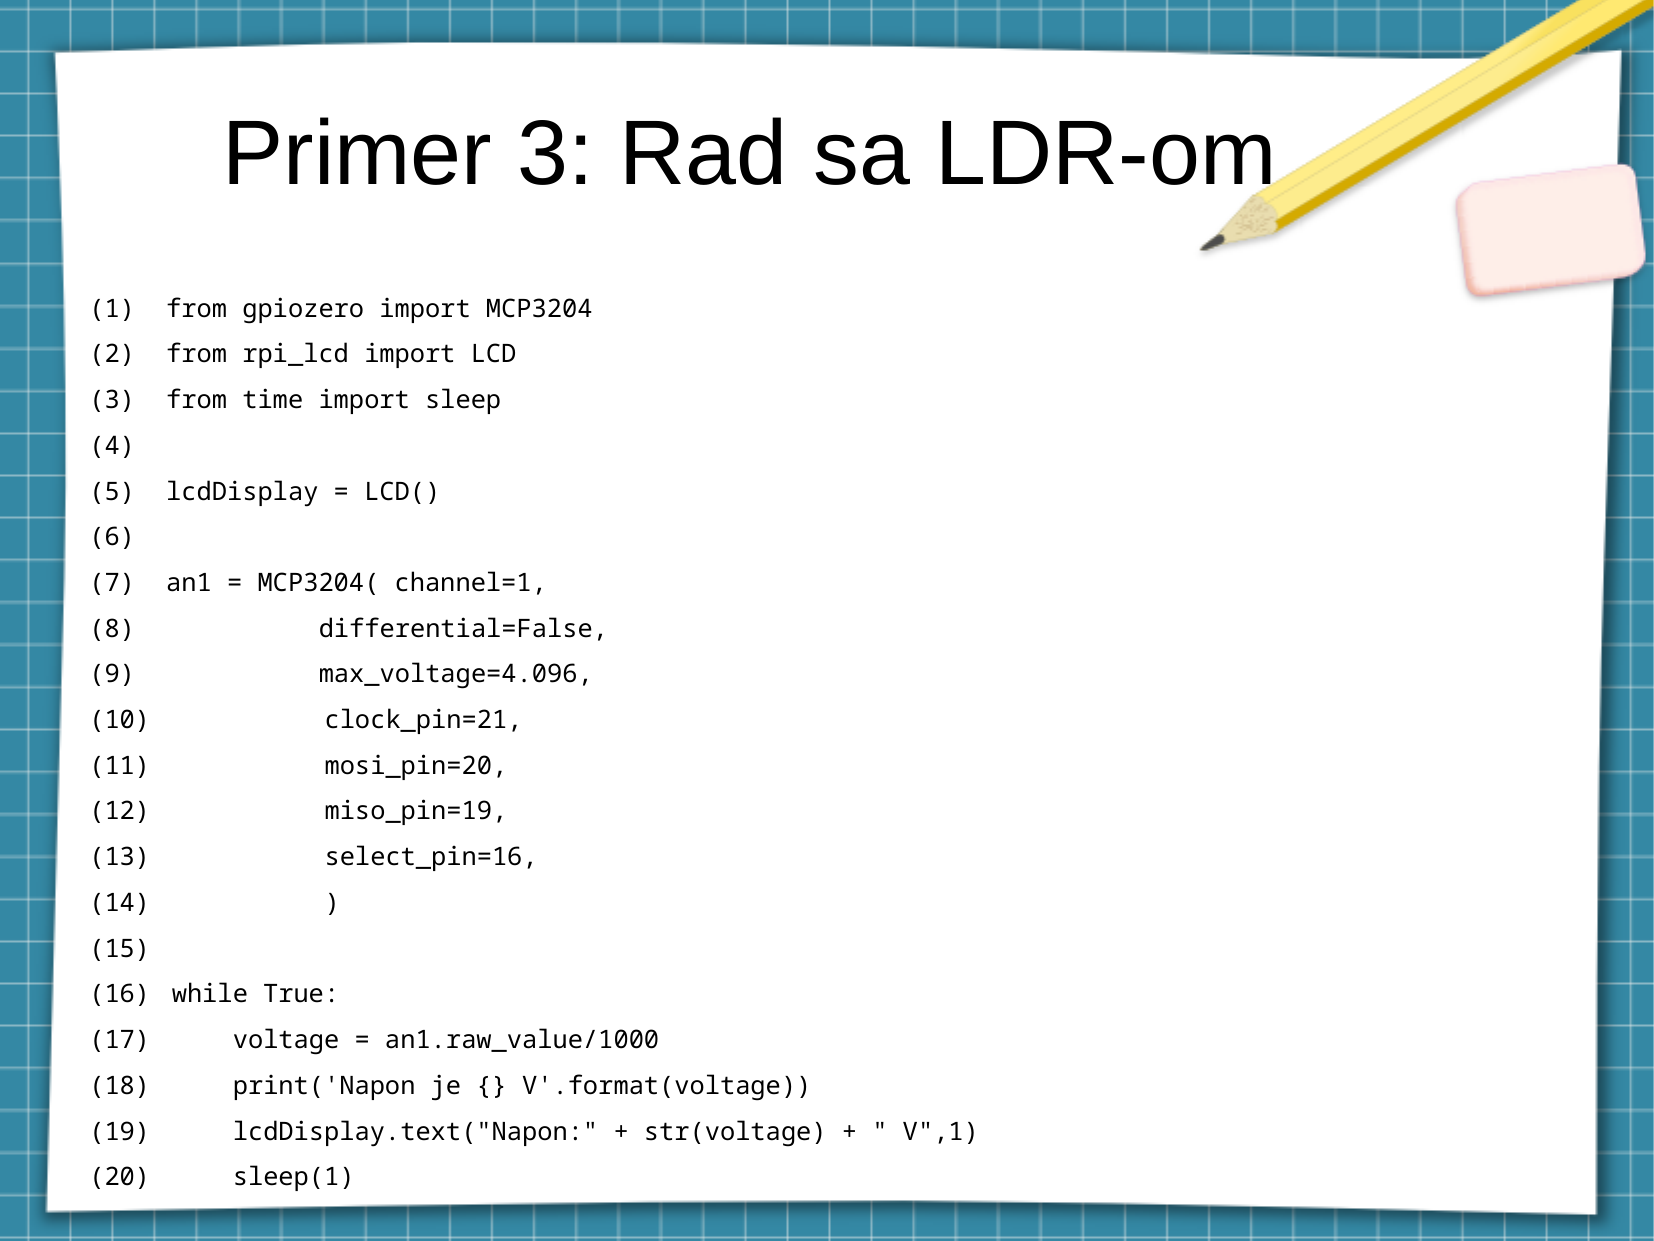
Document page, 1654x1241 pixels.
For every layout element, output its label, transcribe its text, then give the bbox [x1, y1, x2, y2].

title Primer 3: Rad sa LDR-om [82, 49, 1571, 257]
picture [0, 0, 1654, 1241]
list from gpiozero import MCP3204 from rpi_lcd import LCD from time import sleep lcdDisplay = LCD() an1 = MCP3204( channel=1, differential=False, max_voltage=4.096, clock_pin=21, mosi_pin=20, miso_pin=19, select_pin=16, ) while True: voltage = an1.raw_value/1000 print('Napon je {} V'.format(voltage)) lcdDisplay.text("Napon:" + str(voltage) + " V",1) sleep(1) [82, 290, 1571, 1201]
